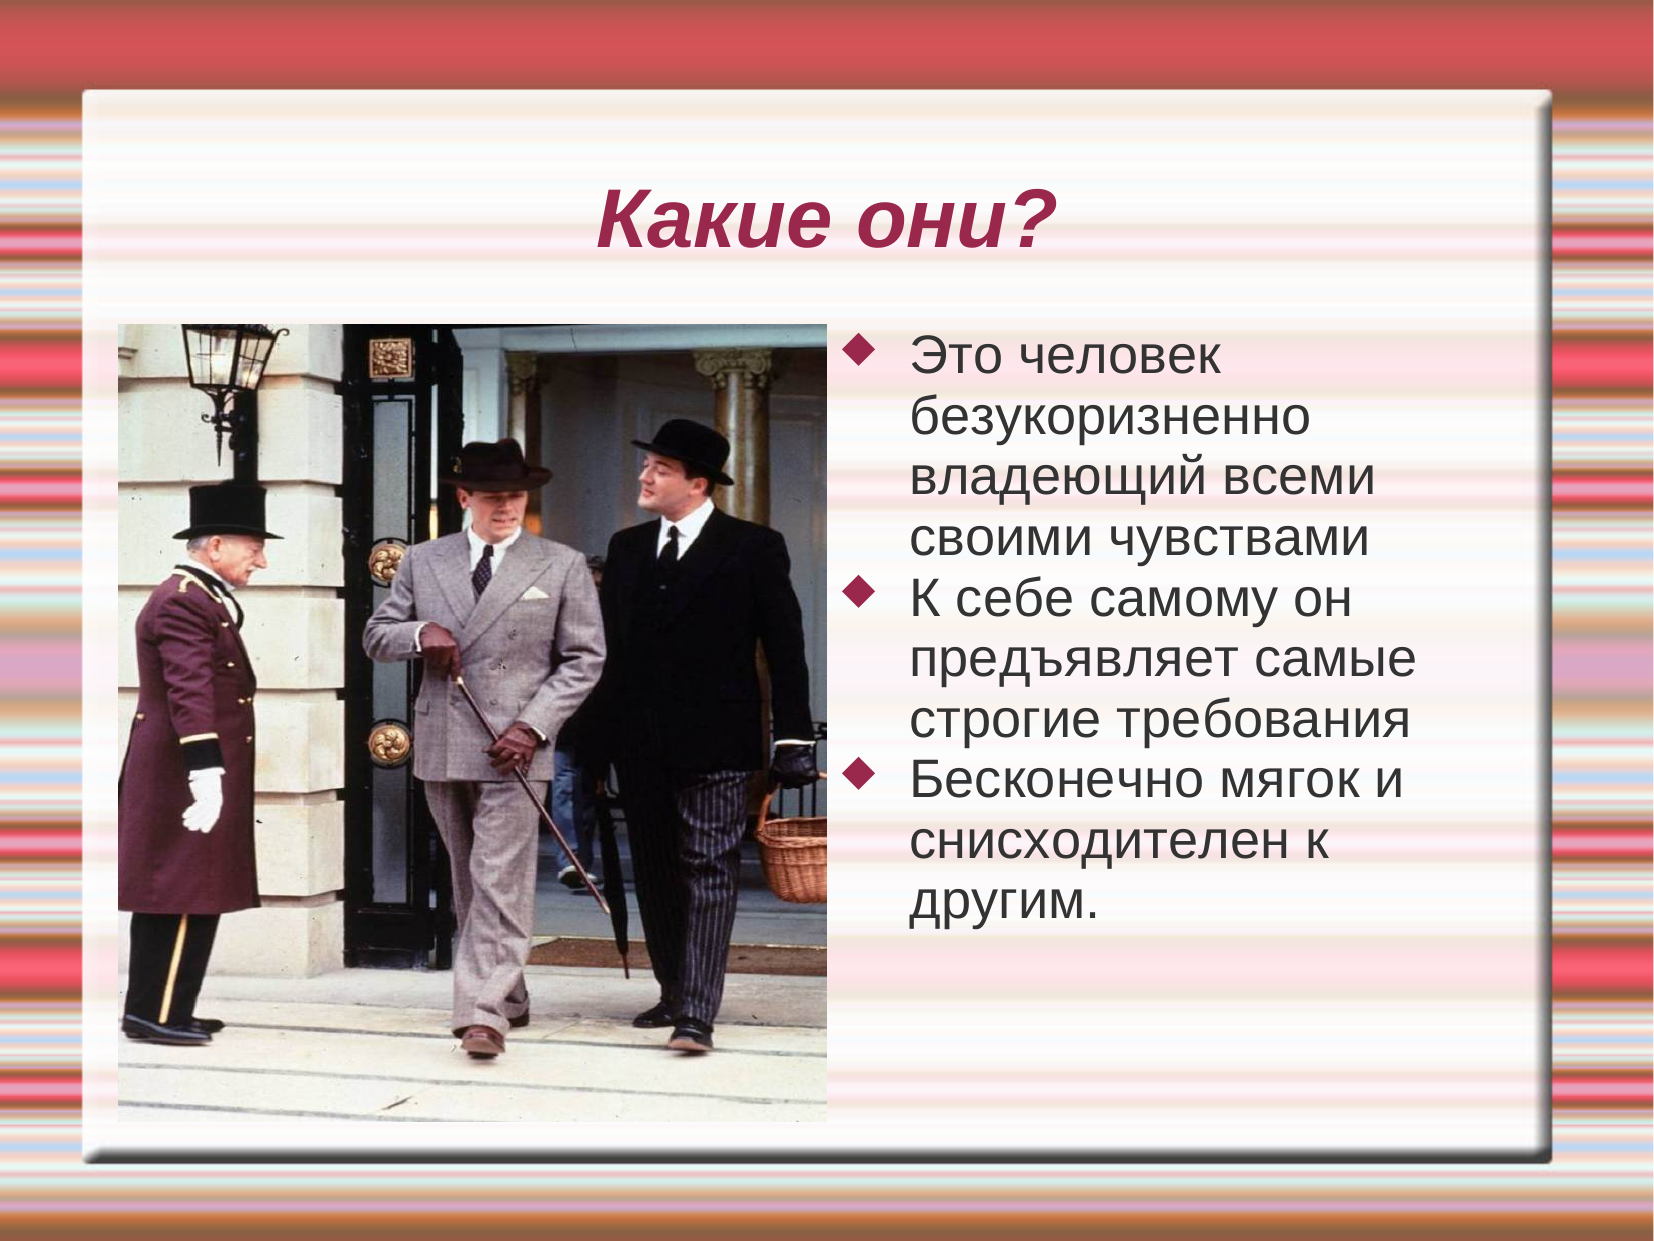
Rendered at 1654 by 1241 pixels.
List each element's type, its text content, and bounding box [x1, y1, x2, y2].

picture [0, 0, 1654, 1241]
list Это человек безукоризненно владеющий всеми своими чувствами К себе самому он предъявляет самые строгие требования Бесконечно мягок и снисходителен к другим. [826, 324, 1501, 1182]
title Какие они? [121, 122, 1534, 315]
